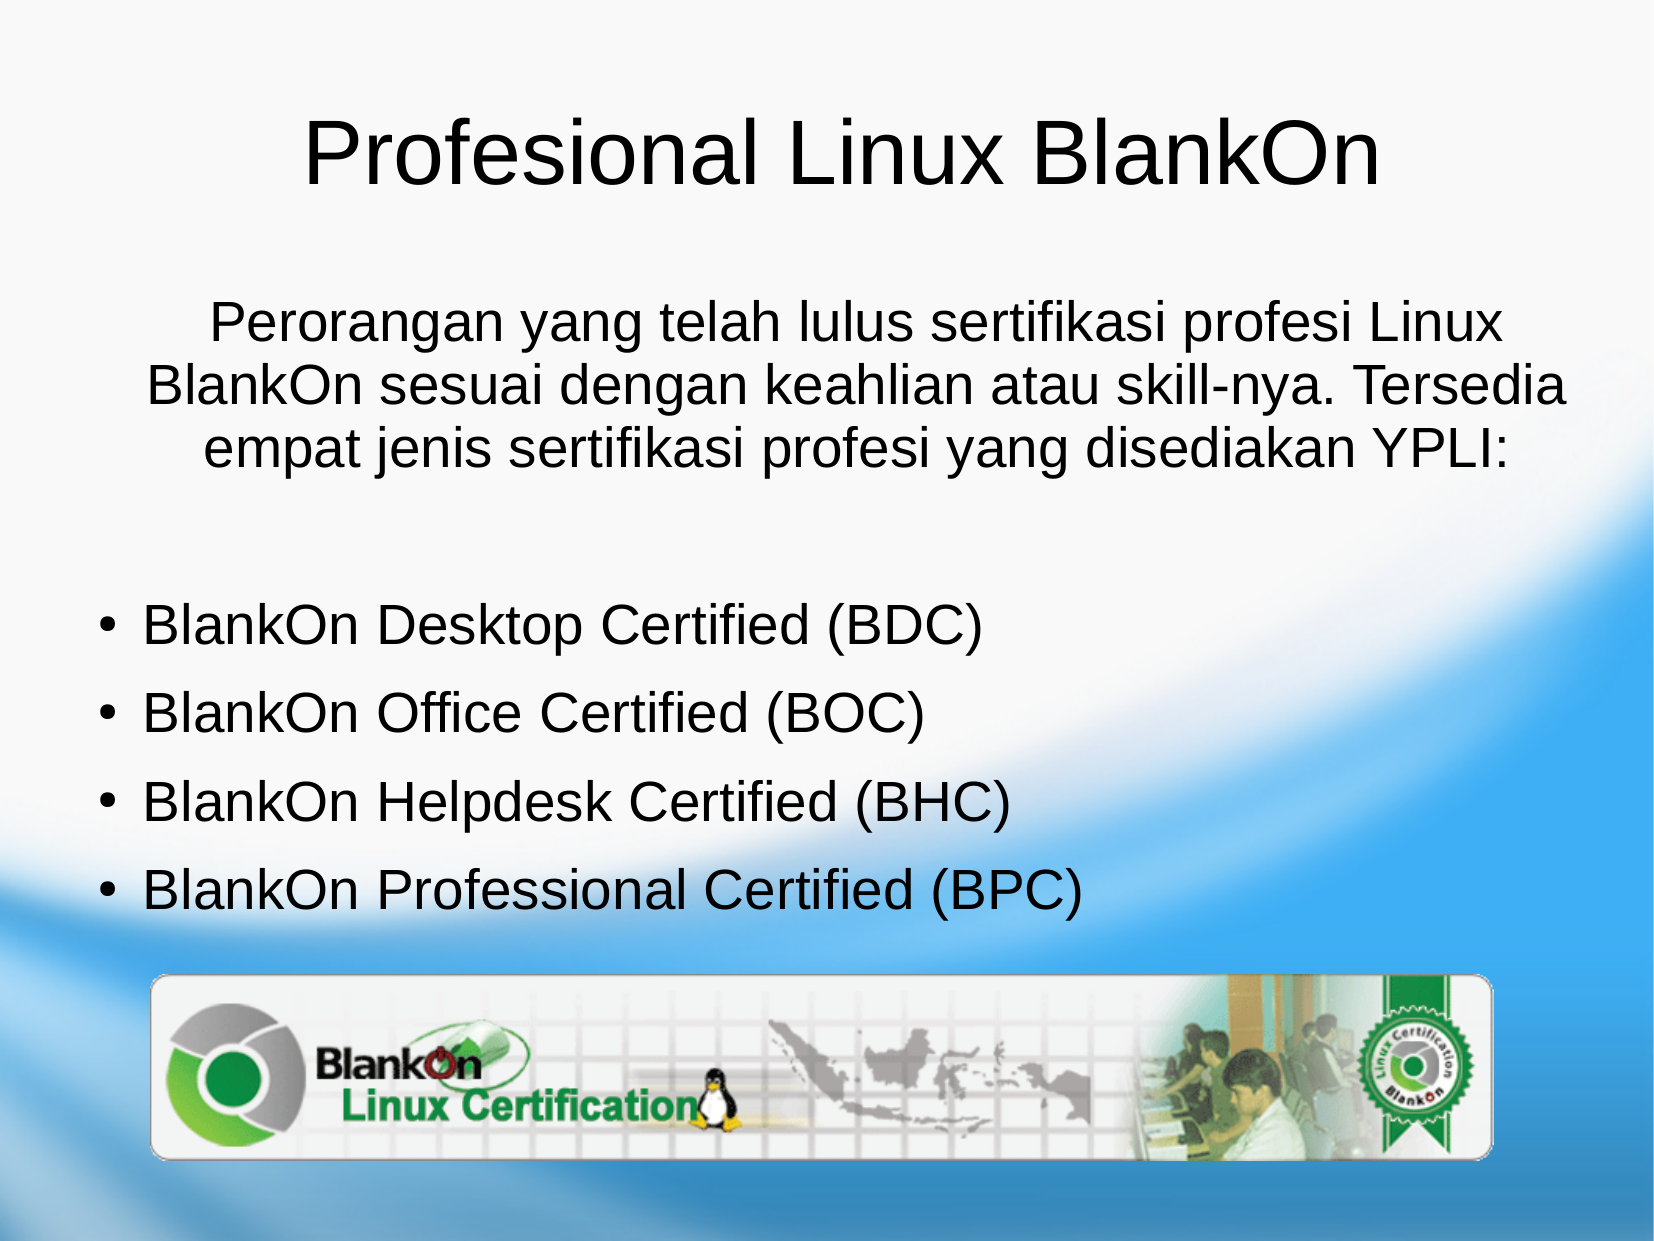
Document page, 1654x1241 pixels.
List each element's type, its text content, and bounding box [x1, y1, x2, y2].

list Perorangan yang telah lulus sertifikasi profesi Linux BlankOn sesuai dengan keahlian atau skill-nya. Tersedia empat jenis sertifikasi profesi yang disediakan YPLI: BlankOn Desktop Certified (BDC) BlankOn Office Certified (BOC) BlankOn Helpdesk Certified (BHC) BlankOn Professional Certified (BPC) [82, 290, 1571, 976]
picture [0, 0, 1654, 1241]
title Profesional Linux BlankOn [82, 49, 1571, 257]
